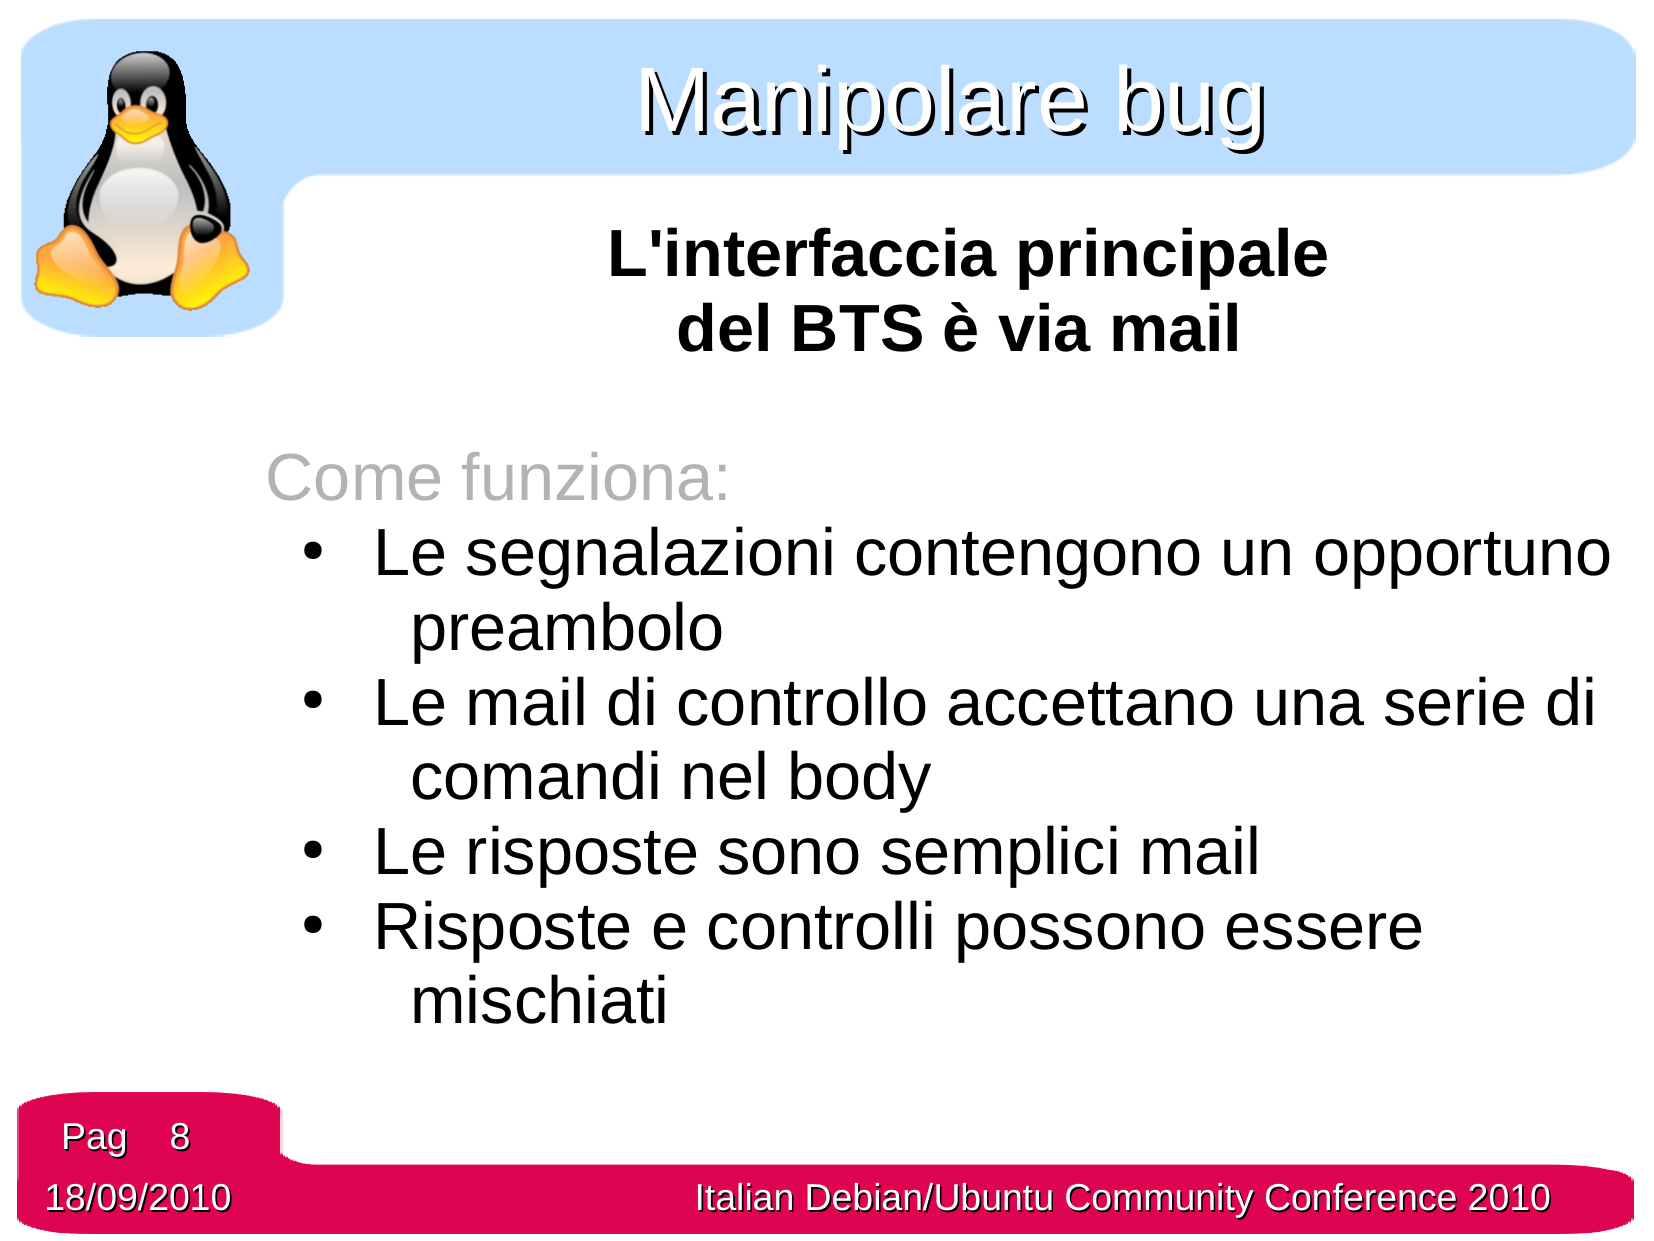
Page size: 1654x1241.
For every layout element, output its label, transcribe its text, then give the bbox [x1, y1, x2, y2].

title Manipolare bug [265, 3, 1636, 163]
text_box Pag <numero> [46, 1108, 266, 1182]
picture [266, 1166, 1634, 1234]
picture [17, 1092, 265, 1234]
text_box Italian Debian/Ubuntu Community Conference 2010 [680, 1169, 1566, 1241]
subtitle L'interfaccia principale del BTS è via mail Come funziona: Le segnalazioni contengono un opportuno preambolo Le mail di controllo accettano una serie di comandi nel body Le risposte sono semplici mail Risposte e controlli possono essere mischiati [265, 163, 1654, 1166]
picture [21, 19, 265, 337]
text_box 18/09/2010 [29, 1169, 296, 1241]
